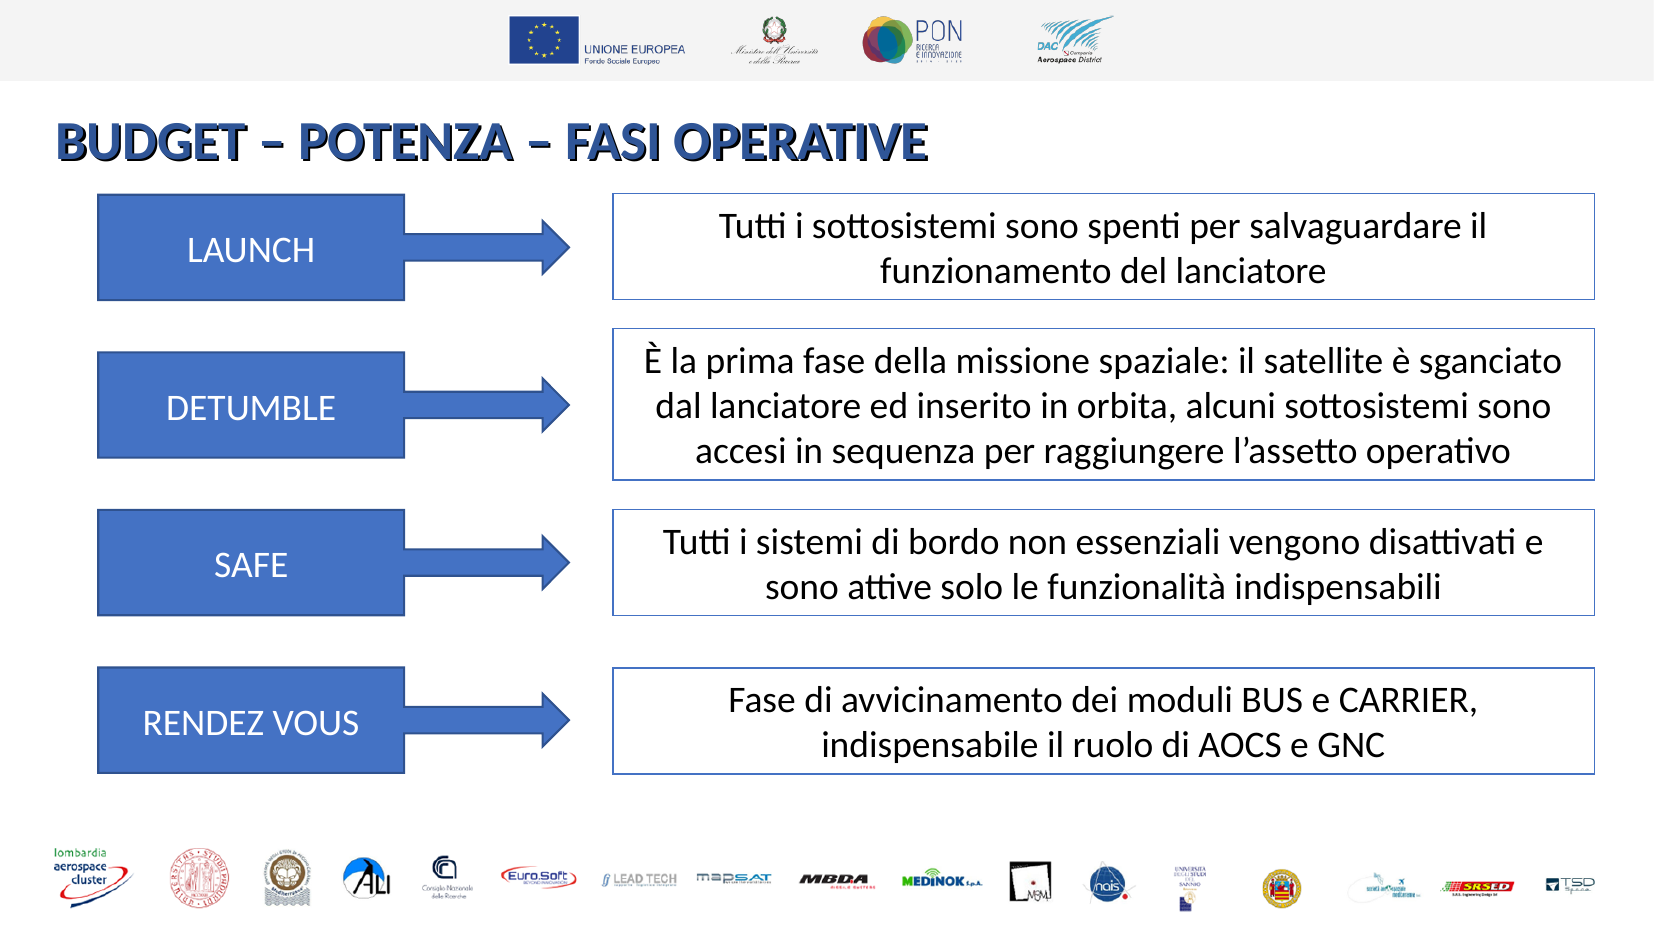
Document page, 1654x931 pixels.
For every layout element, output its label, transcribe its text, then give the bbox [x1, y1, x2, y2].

text_box DETUMBLE [98, 352, 569, 458]
text_box BUDGET – POTENZA – FASI OPERATIVE [40, 96, 954, 179]
text_box RENDEZ VOUS [98, 667, 569, 773]
text_box Fase di avvicinamento dei moduli BUS e CARRIER, indispensabile il ruolo di AOCS e GNC [612, 667, 1595, 774]
text_box Tutti i sottosistemi sono spenti per salvaguardare il funzionamento del lanciatore [612, 193, 1595, 300]
text_box SAFE [98, 509, 569, 616]
text_box LAUNCH [98, 194, 569, 301]
text_box Tutti i sistemi di bordo non essenziali vengono disattivati e sono attive solo le funzionalità indispensabili [612, 509, 1595, 616]
picture [0, 0, 1654, 81]
text_box È la prima fase della missione spaziale: il satellite è sganciato dal lanciatore ed inserito in orbita, alcuni sottosistemi sono accesi in sequenza per raggiungere l’assetto operativo [612, 328, 1595, 481]
picture [54, 848, 1595, 931]
